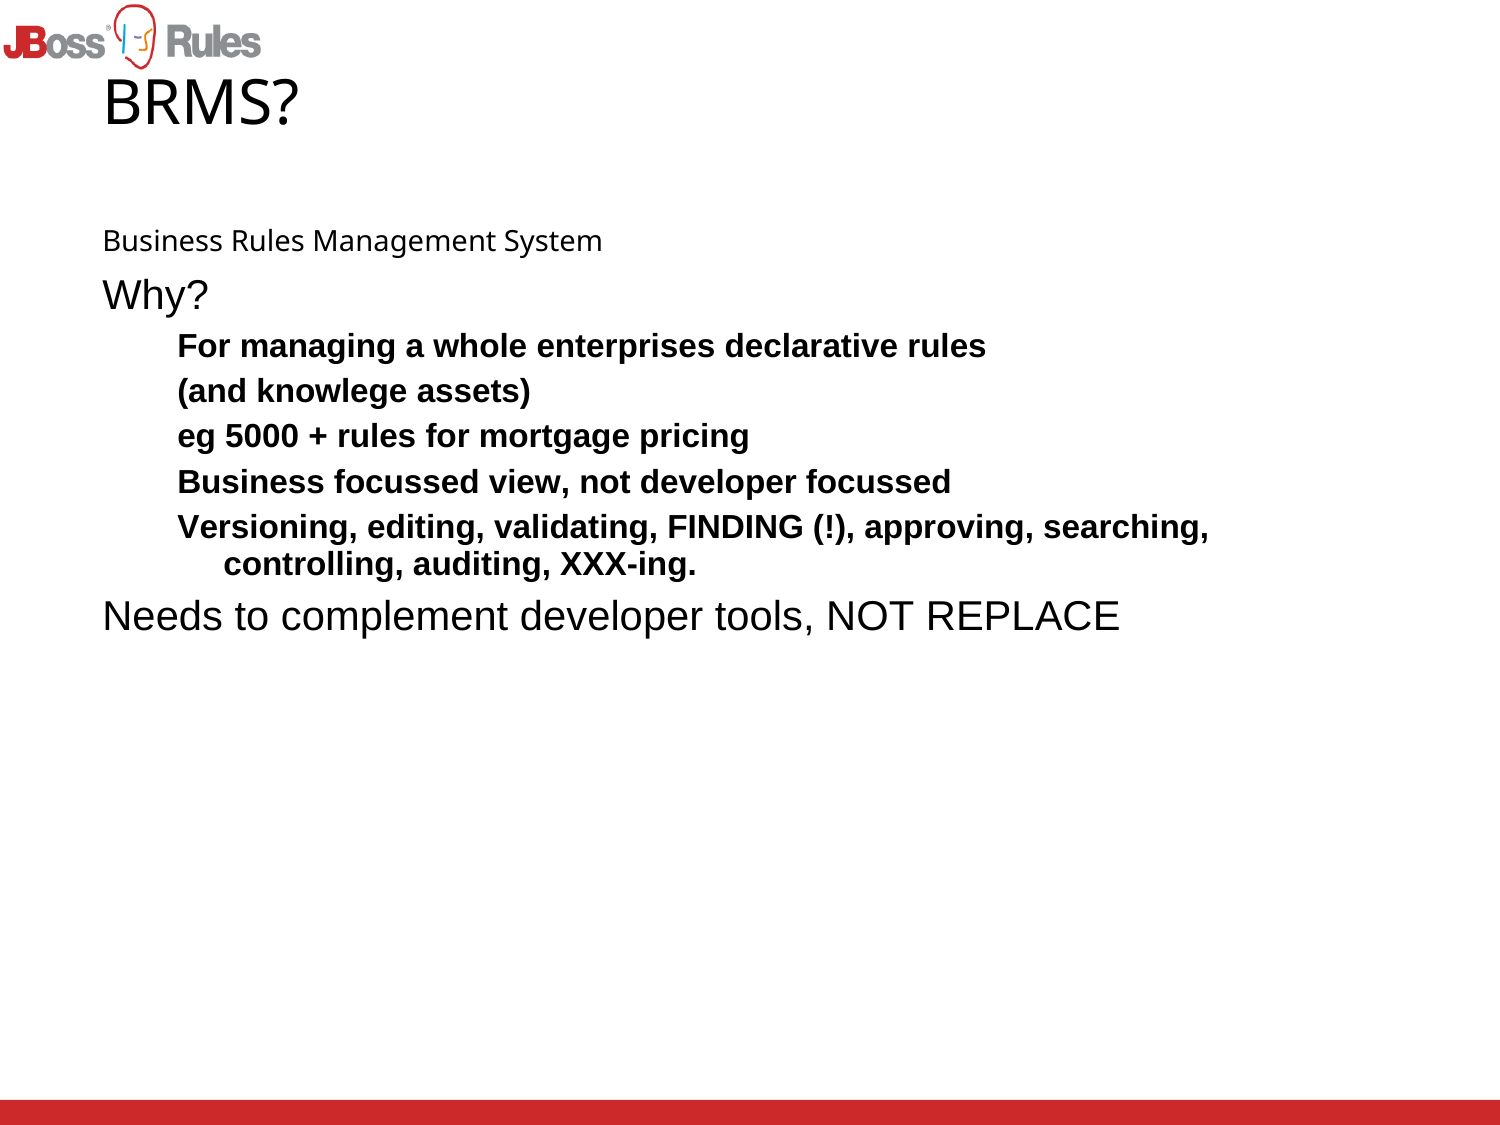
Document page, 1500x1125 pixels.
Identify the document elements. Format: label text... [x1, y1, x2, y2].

picture [0, 0, 266, 73]
list Business Rules Management System Why? For managing a whole enterprises declarative rules (and knowlege assets) eg 5000 + rules for mortgage pricing Business focussed view, not developer focussed Versioning, editing, validating, FINDING (!), approving, searching, controlling, auditing, XXX-ing. Needs to complement developer tools, NOT REPLACE [87, 212, 1363, 888]
title BRMS? [87, 49, 1213, 163]
